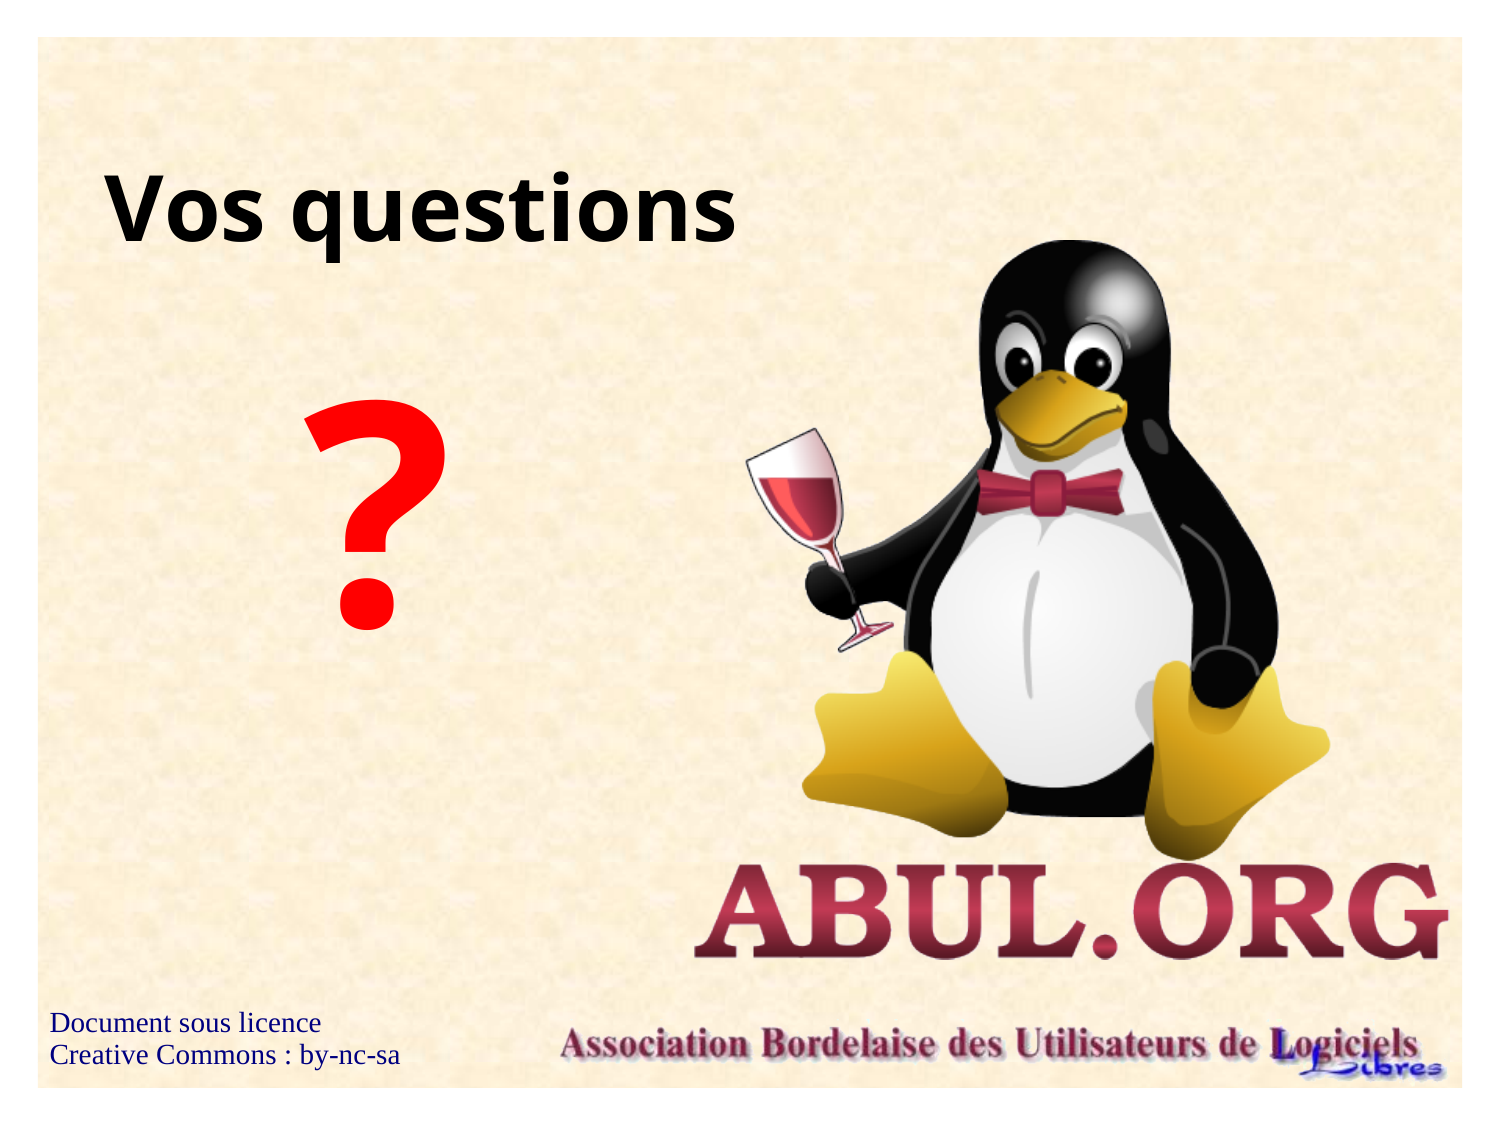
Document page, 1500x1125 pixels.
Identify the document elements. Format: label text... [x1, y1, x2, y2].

picture [37, 37, 1463, 1088]
text_box Document sous licence Creative Commons : by-nc-sa [37, 1006, 520, 1078]
text_box Vos questions [59, 143, 772, 282]
title [519, 732, 1422, 1068]
text_box ? [291, 291, 536, 767]
